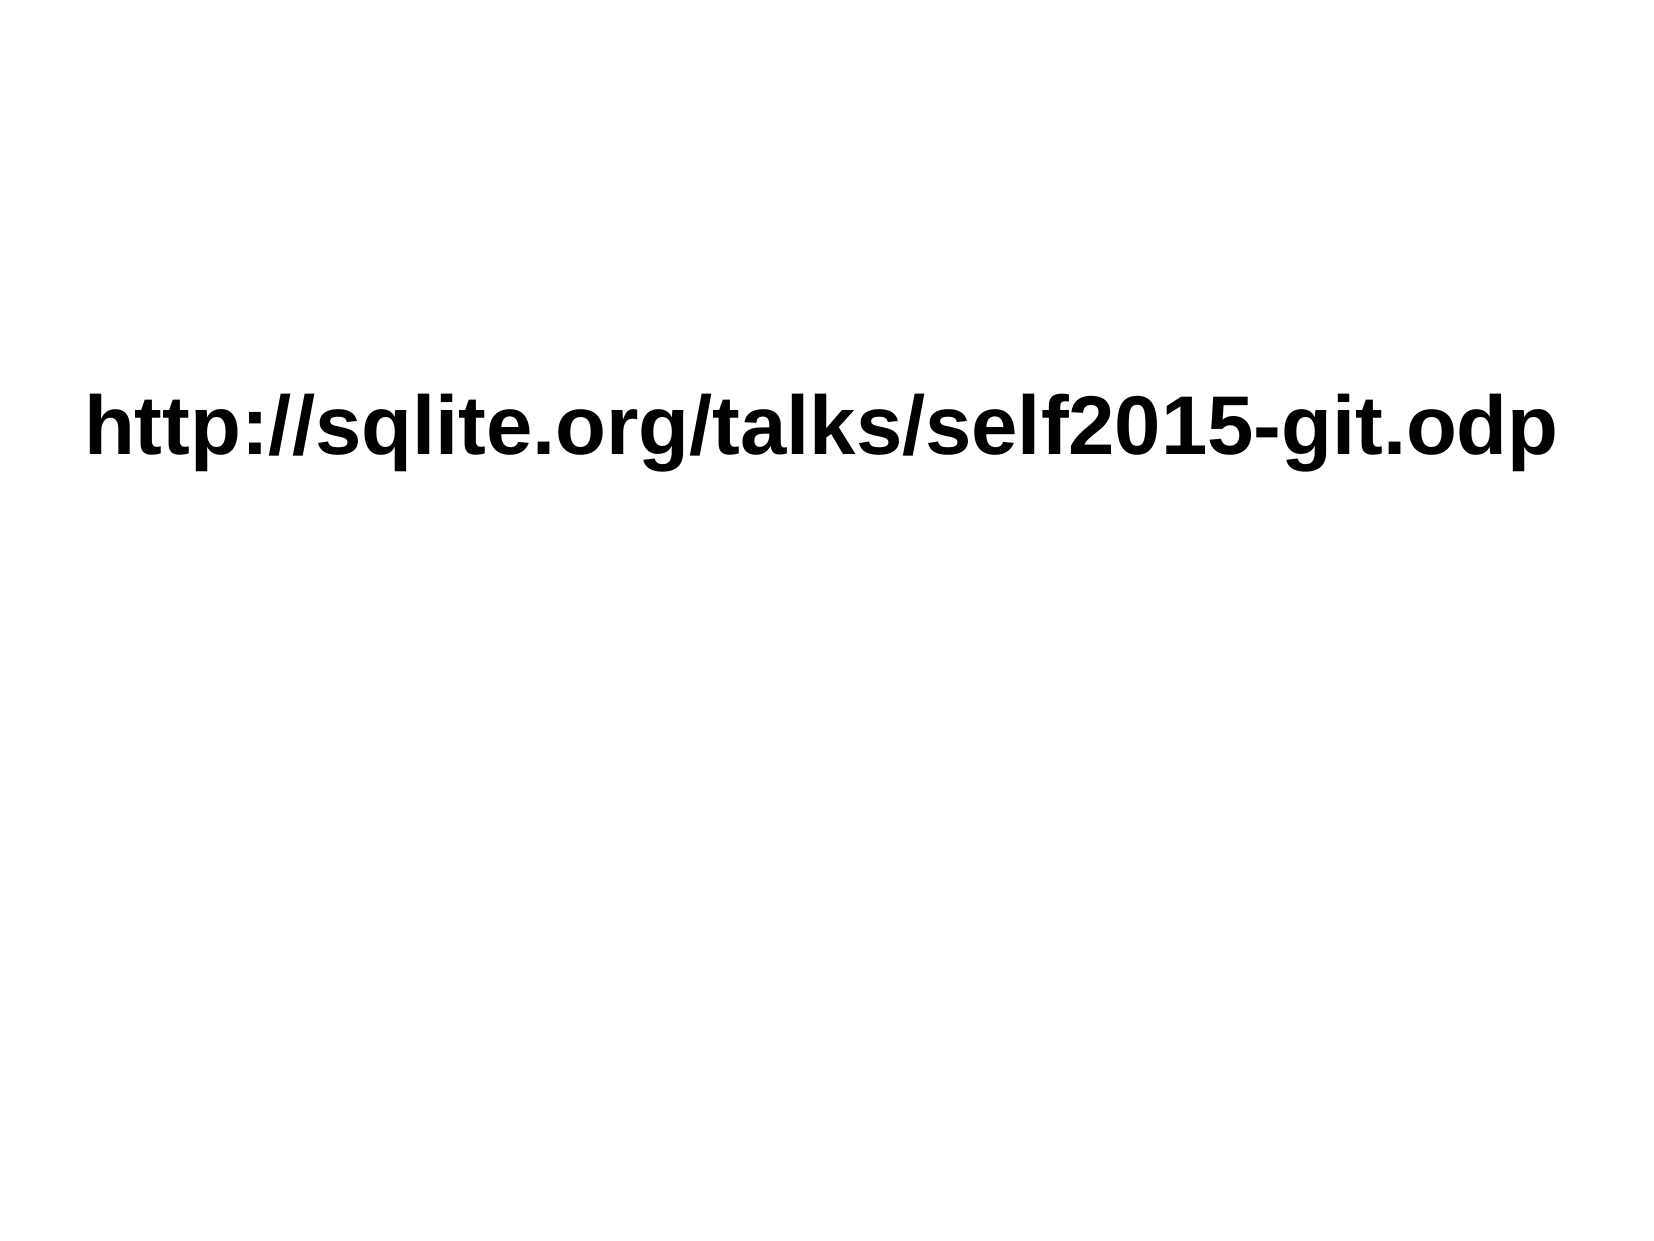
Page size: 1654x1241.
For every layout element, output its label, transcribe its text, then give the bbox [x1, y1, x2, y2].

text_box http://sqlite.org/talks/self2015-git.odp [69, 371, 1576, 481]
